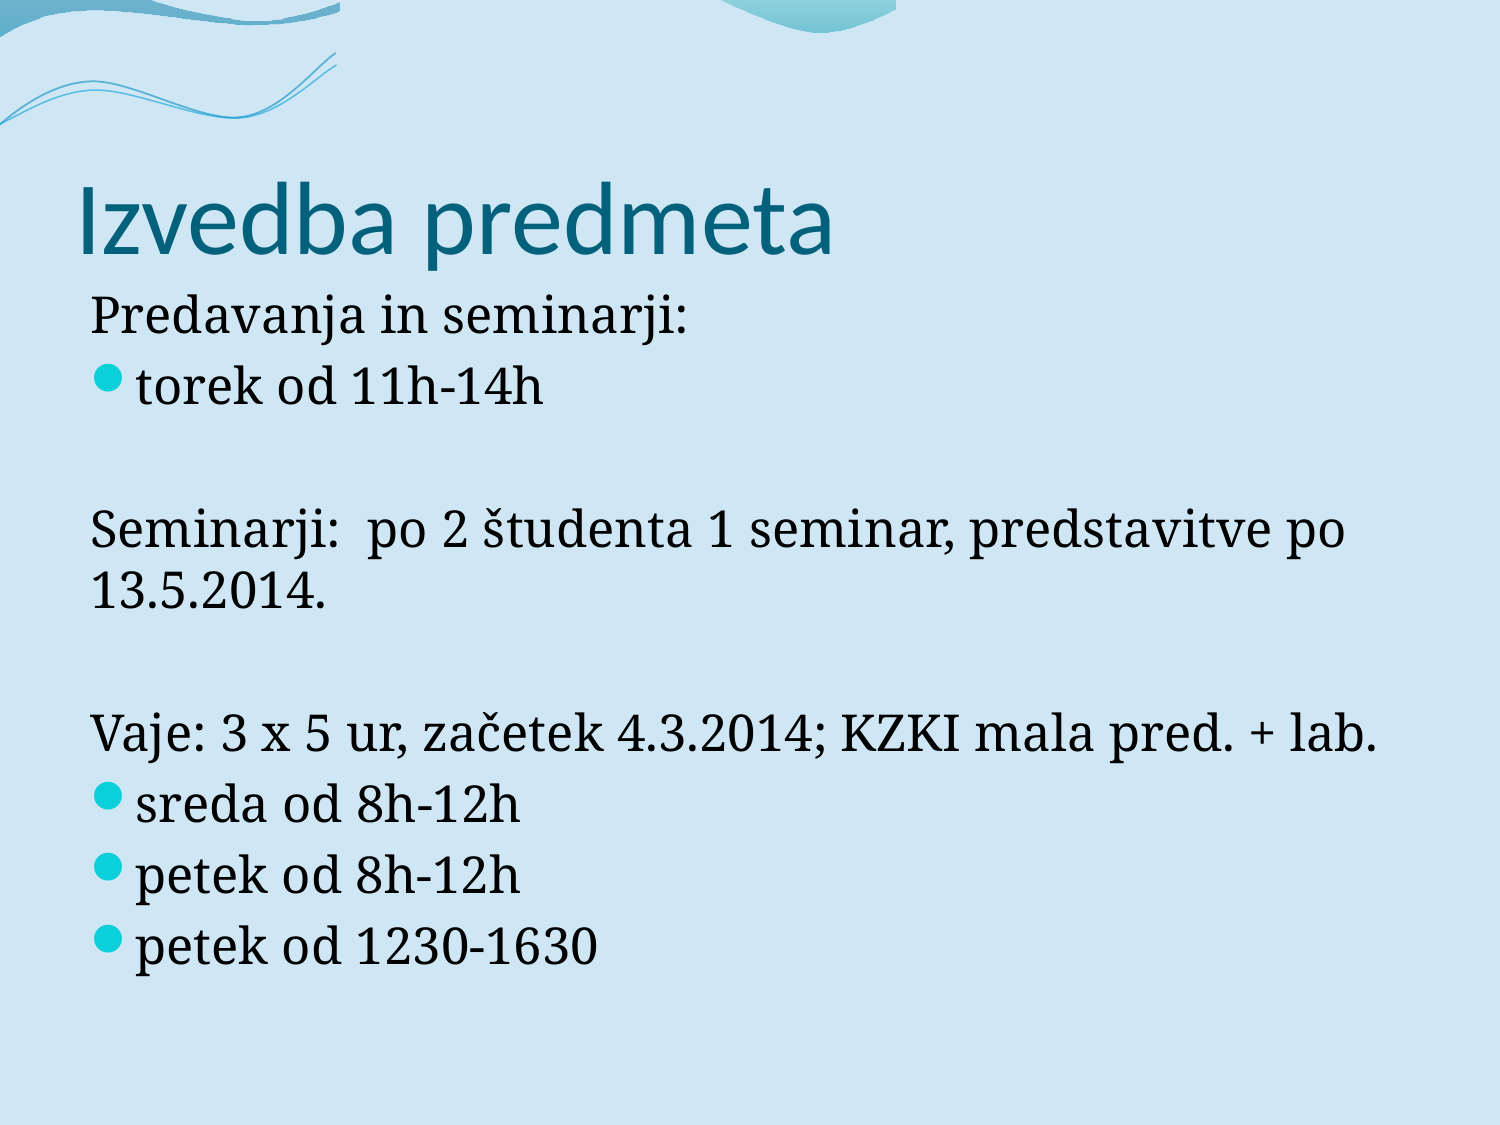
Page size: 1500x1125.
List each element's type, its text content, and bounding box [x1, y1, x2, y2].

title Izvedba predmeta [75, 87, 1425, 275]
list Predavanja in seminarji: torek od 11h-14h Seminarji: po 2 študenta 1 seminar, predstavitve po 13.5.2014. Vaje: 3 x 5 ur, začetek 4.3.2014; KZKI mala pred. + lab. sreda od 8h-12h petek od 8h-12h petek od 1230-1630 [75, 275, 1425, 996]
